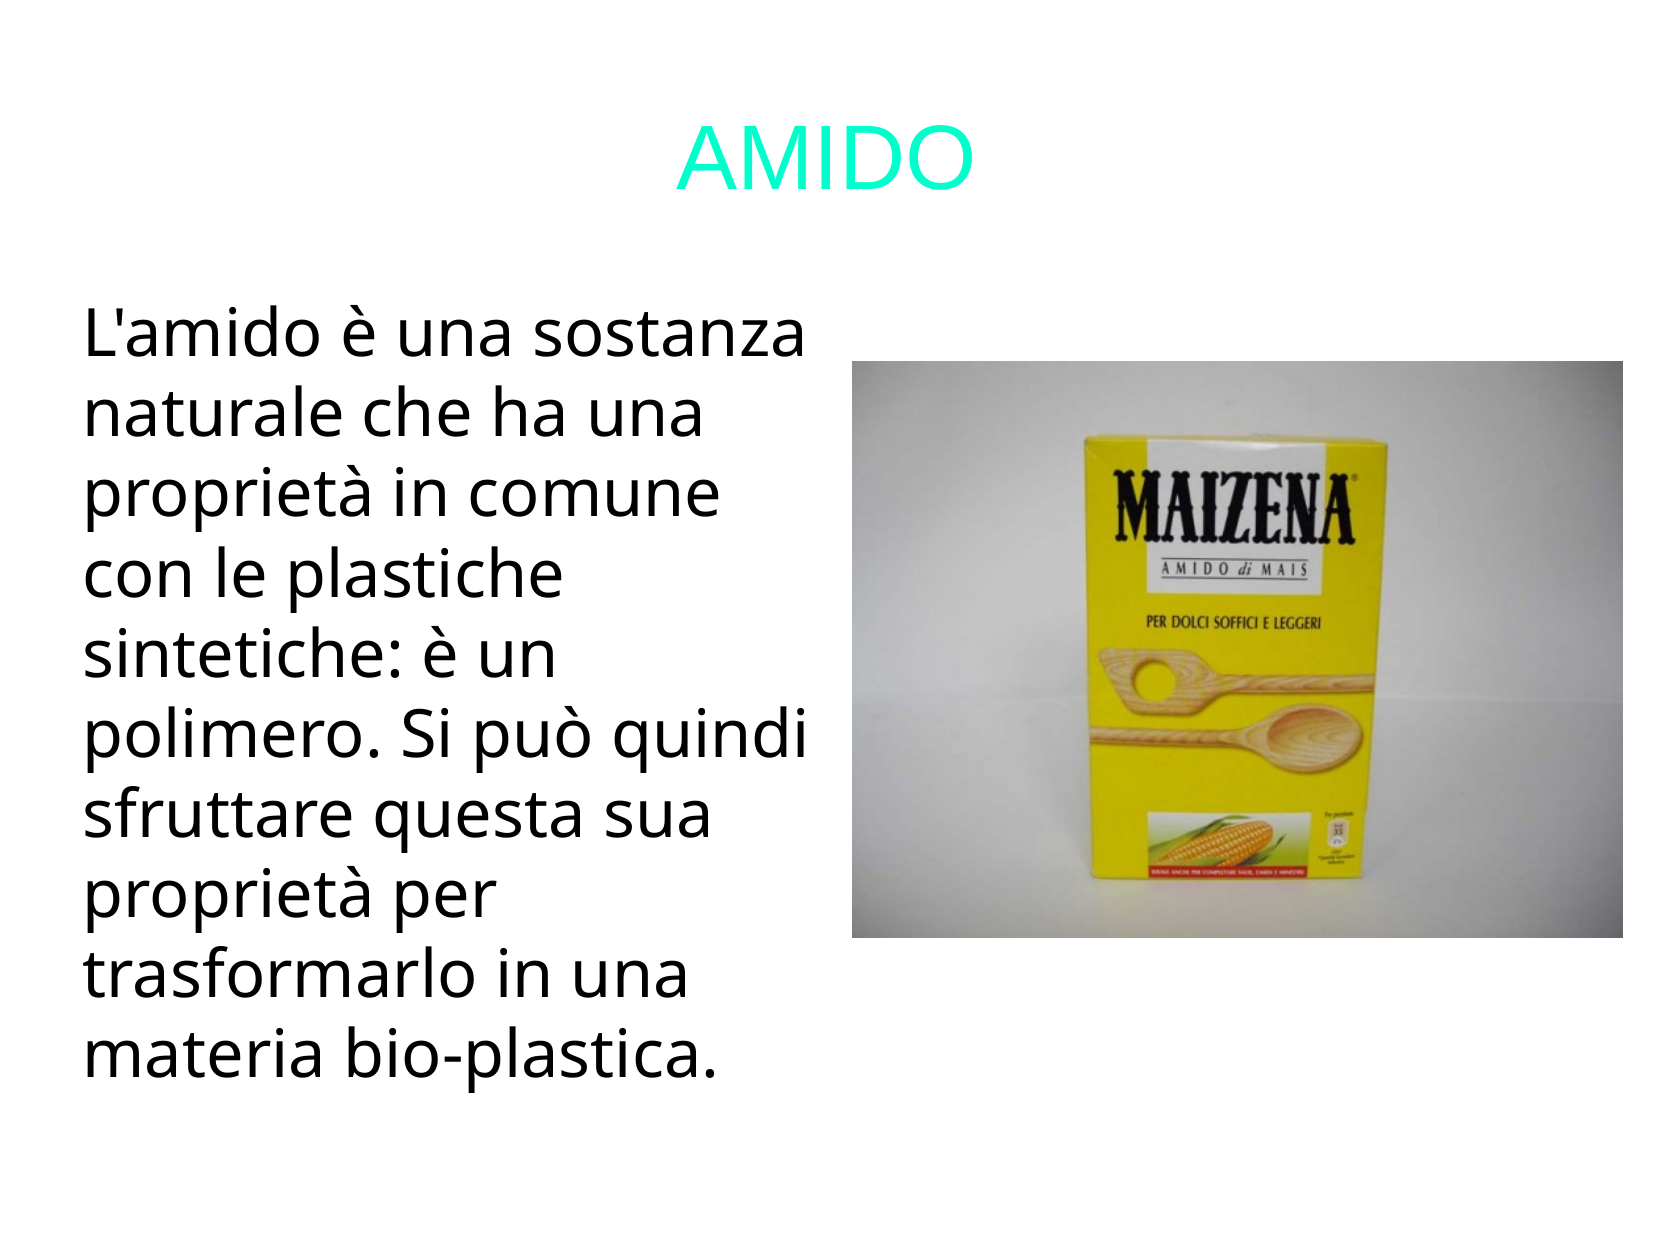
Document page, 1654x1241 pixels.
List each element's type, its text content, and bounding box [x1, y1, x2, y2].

picture [852, 361, 1623, 938]
list L'amido è una sostanza naturale che ha una proprietà in comune con le plastiche sintetiche: è un polimero. Si può quindi sfruttare questa sua proprietà per trasformarlo in una materia bio-plastica. [82, 290, 815, 1109]
title AMIDO [82, 49, 1571, 257]
